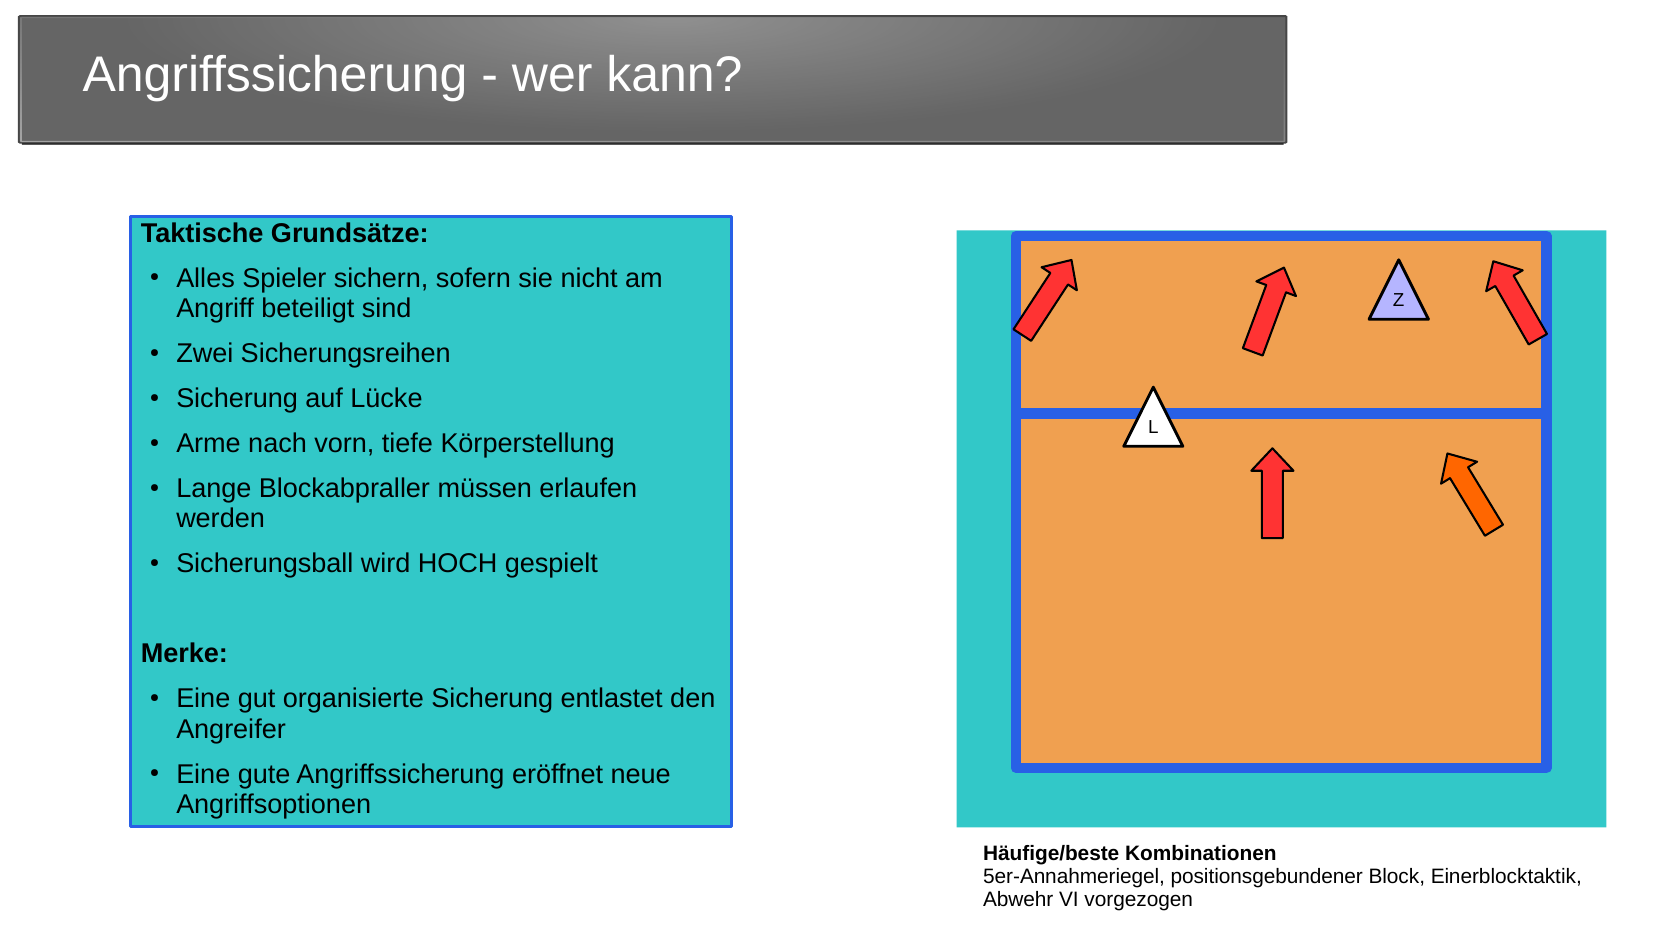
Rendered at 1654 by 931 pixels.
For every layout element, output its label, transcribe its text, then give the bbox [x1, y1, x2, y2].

text_box [1486, 261, 1548, 345]
text_box Häufige/beste Kombinationen 5er-Annahmeriegel, positionsgebundener Block, Einerblocktaktik, Abwehr VI vorgezogen [968, 833, 1607, 919]
title Angriffssicherung - wer kann? [82, 29, 1235, 119]
text_box L [1123, 387, 1183, 447]
text_box [1441, 453, 1504, 536]
text_box [1013, 259, 1077, 341]
list Taktische Grundsätze: Alles Spieler sichern, sofern sie nicht am Angriff beteiligt sind Zwei Sicherungsreihen Sicherung auf Lücke Arme nach vorn, tiefe Körperstellung Lange Blockabpraller müssen erlaufen werden Sicherungsball wird HOCH gespielt Merke: Eine gut organisierte Sicherung entlastet den Angreifer Eine gute Angriffssicherung eröffnet neue Angriffsoptionen [130, 216, 732, 827]
text_box [1242, 267, 1296, 356]
text_box [1251, 448, 1294, 539]
text_box Z [1369, 259, 1429, 320]
